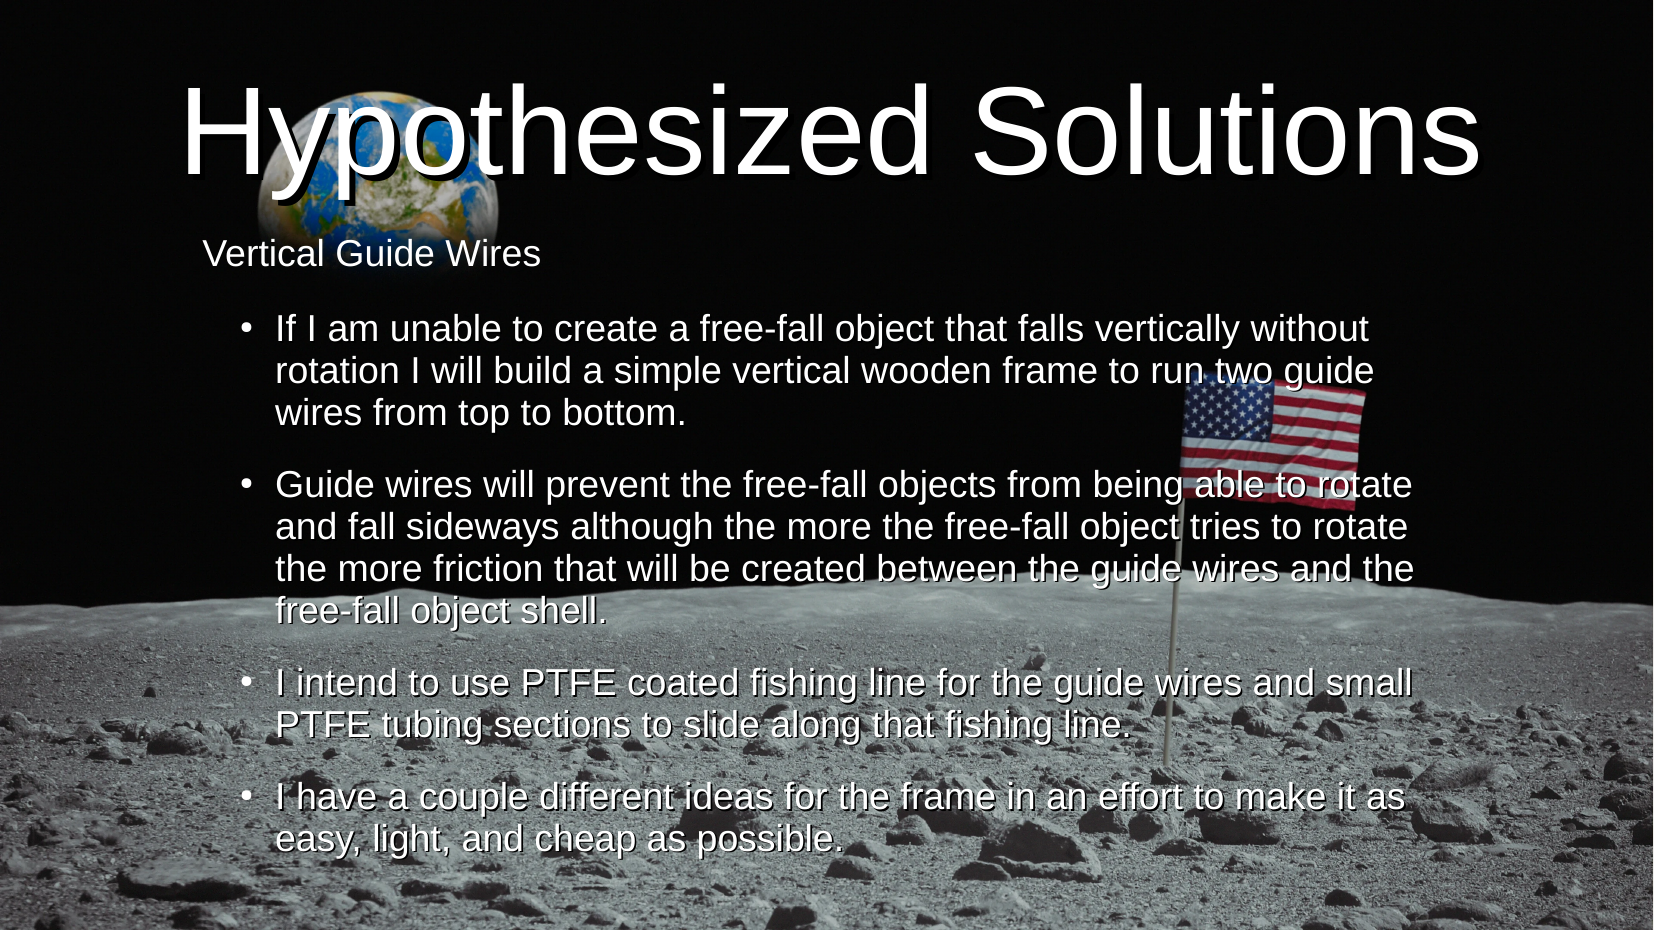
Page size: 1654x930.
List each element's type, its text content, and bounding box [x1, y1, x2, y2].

text_box If I am unable to create a free-fall object that falls vertically without rotation I will build a simple vertical wooden frame to run two guide wires from top to bottom. Guide wires will prevent the free-fall objects from being able to rotate and fall sideways although the more the free-fall object tries to rotate the more friction that will be created between the guide wires and the free-fall object shell. I intend to use PTFE coated fishing line for the guide wires and small PTFE tubing sections to slide along that fishing line. I have a couple different ideas for the frame in an effort to make it as easy, light, and cheap as possible. [225, 300, 1463, 901]
picture [0, 0, 1654, 930]
title Hypothesized Solutions [87, 37, 1576, 226]
text_box Vertical Guide Wires [187, 225, 1013, 338]
